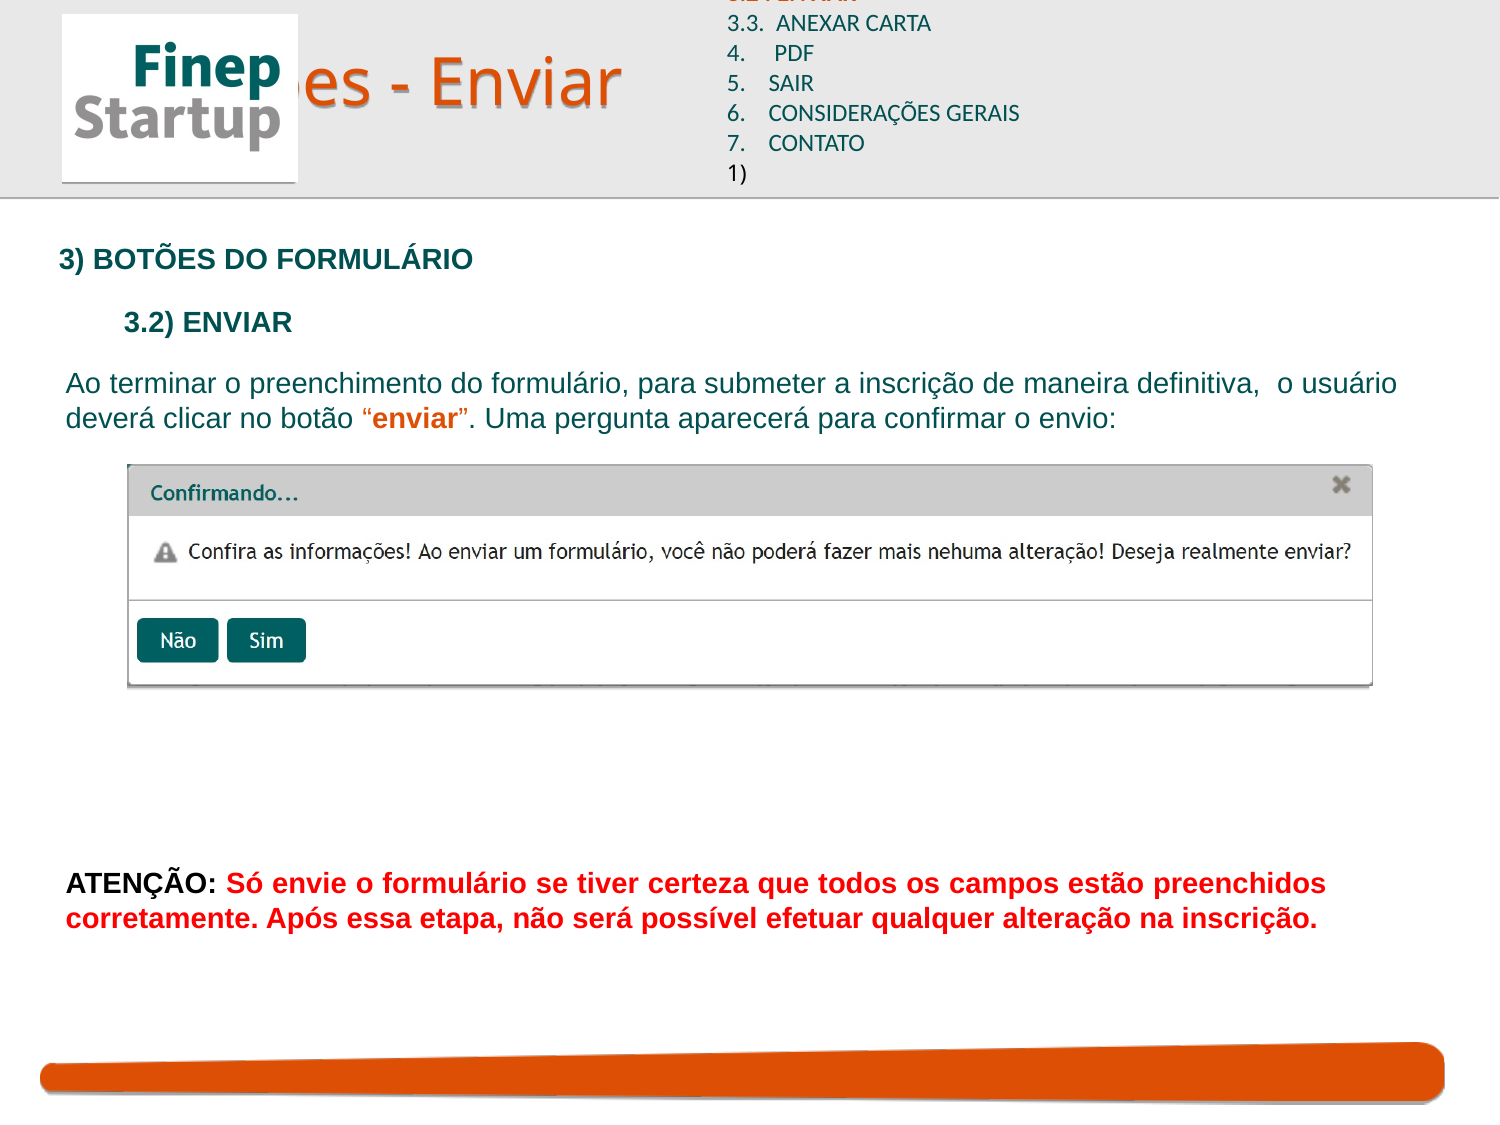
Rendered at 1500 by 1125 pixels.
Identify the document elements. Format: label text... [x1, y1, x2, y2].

picture [62, 14, 298, 182]
text_box 3) BOTÕES DO FORMULÁRIO [44, 233, 1119, 283]
text_box 3.2) ENVIAR [109, 296, 308, 346]
text_box Ao terminar o preenchimento do formulário, para submeter a inscrição de maneira definitiva, o usuário deverá clicar no botão “enviar”. Uma pergunta aparecerá para confirmar o envio: [51, 356, 1437, 441]
picture [127, 464, 1373, 686]
text_box 1. 1º ACESSO 2. CADASTRO 3. BOTÕES DO FORMULÁRIO 3.1. SALVAR 3.2 . ENVIAR 3.3. ANEXAR CARTA 4. PDF 5. SAIR 6. CONSIDERAÇÕES GERAIS 7. CONTATO [712, 0, 1480, 195]
text_box ATENÇÃO: Só envie o formulário se tiver certeza que todos os campos estão preenchidos corretamente. Após essa etapa, não será possível efetuar qualquer alteração na inscrição. [51, 856, 1437, 942]
